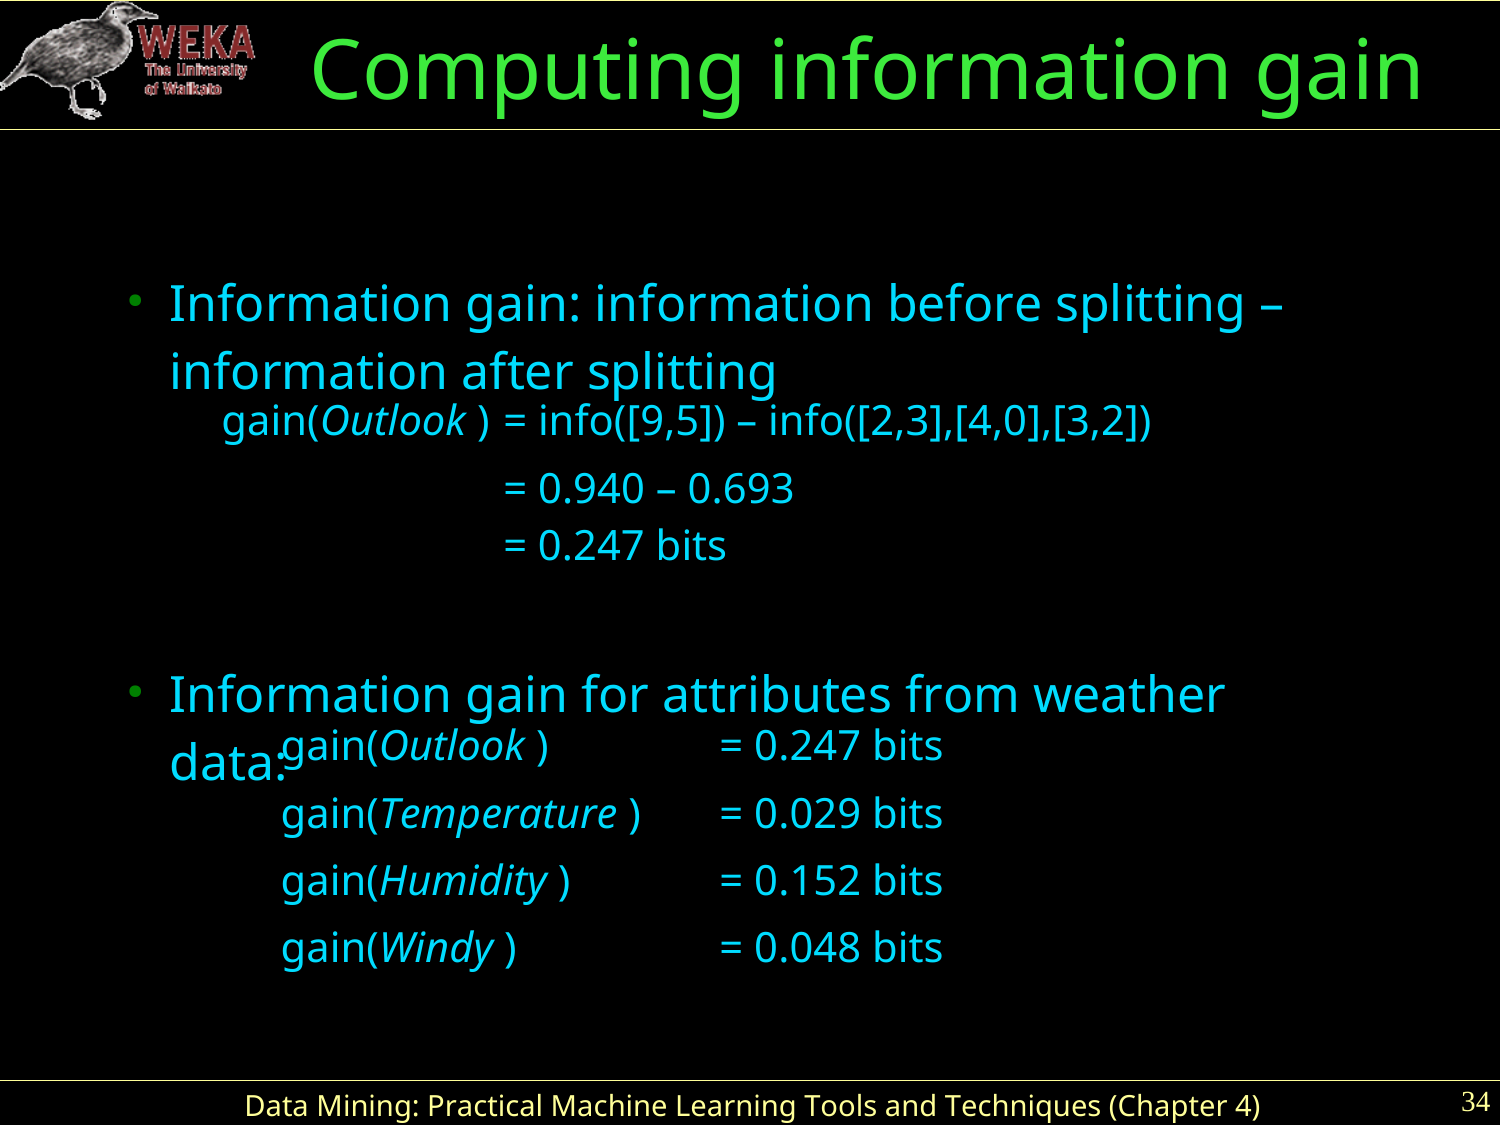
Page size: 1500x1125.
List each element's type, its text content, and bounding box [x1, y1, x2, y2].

text_box gain(Outlook ) = info([9,5]) – info([2,3],[4,0],[3,2]) = 0.940 – 0.693 = 0.247 bits [206, 383, 1488, 553]
picture [0, 1, 266, 129]
text_box Information gain: information before splitting – information after splitting Information gain for attributes from weather data: [112, 260, 1350, 936]
title Computing information gain [295, 0, 1500, 148]
text_box gain(Outlook ) = 0.247 bits gain(Temperature ) = 0.029 bits gain(Humidity ) = 0.152 bits gain(Windy ) = 0.048 bits [265, 708, 1113, 890]
